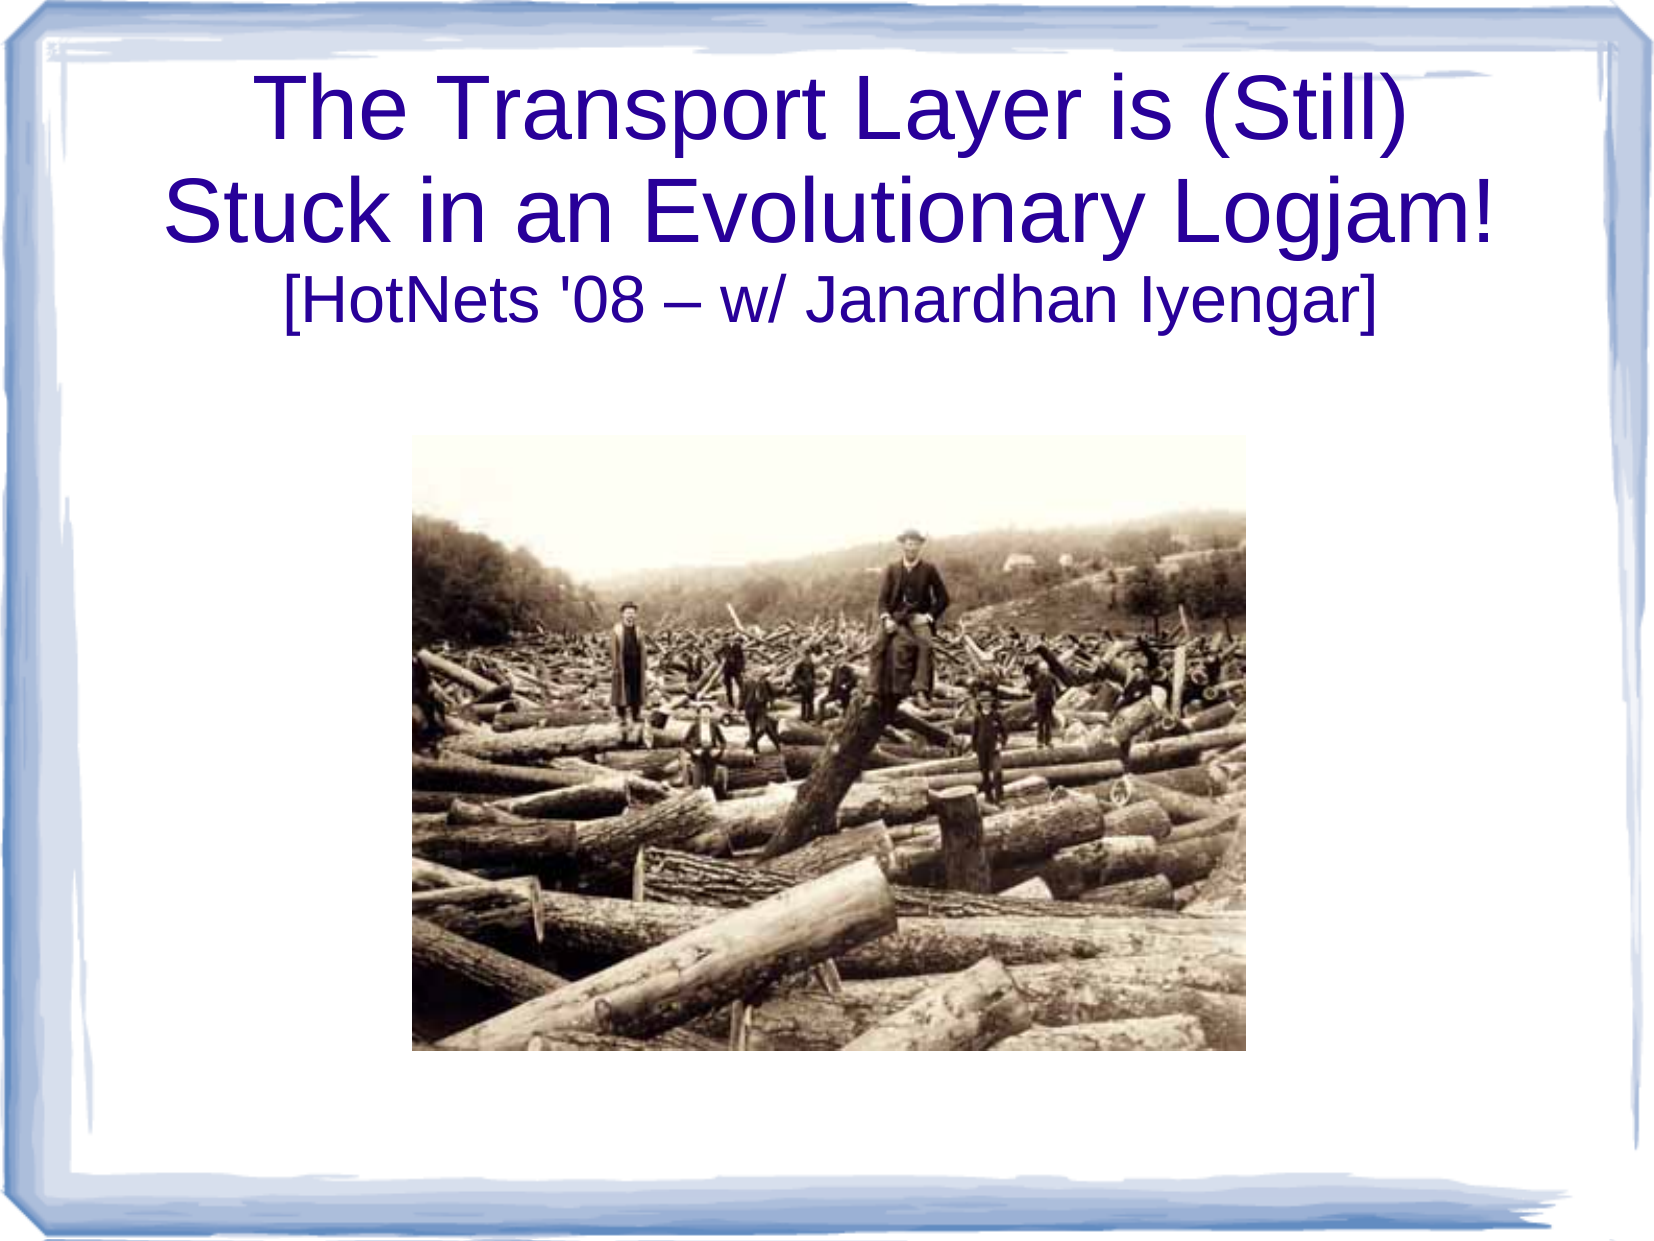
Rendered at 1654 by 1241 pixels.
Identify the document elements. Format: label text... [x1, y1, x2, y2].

title The Transport Layer is (Still) Stuck in an Evolutionary Logjam! [HotNets '08 – w/ Janardhan Iyengar] [86, 56, 1576, 337]
picture [0, 0, 1654, 1241]
